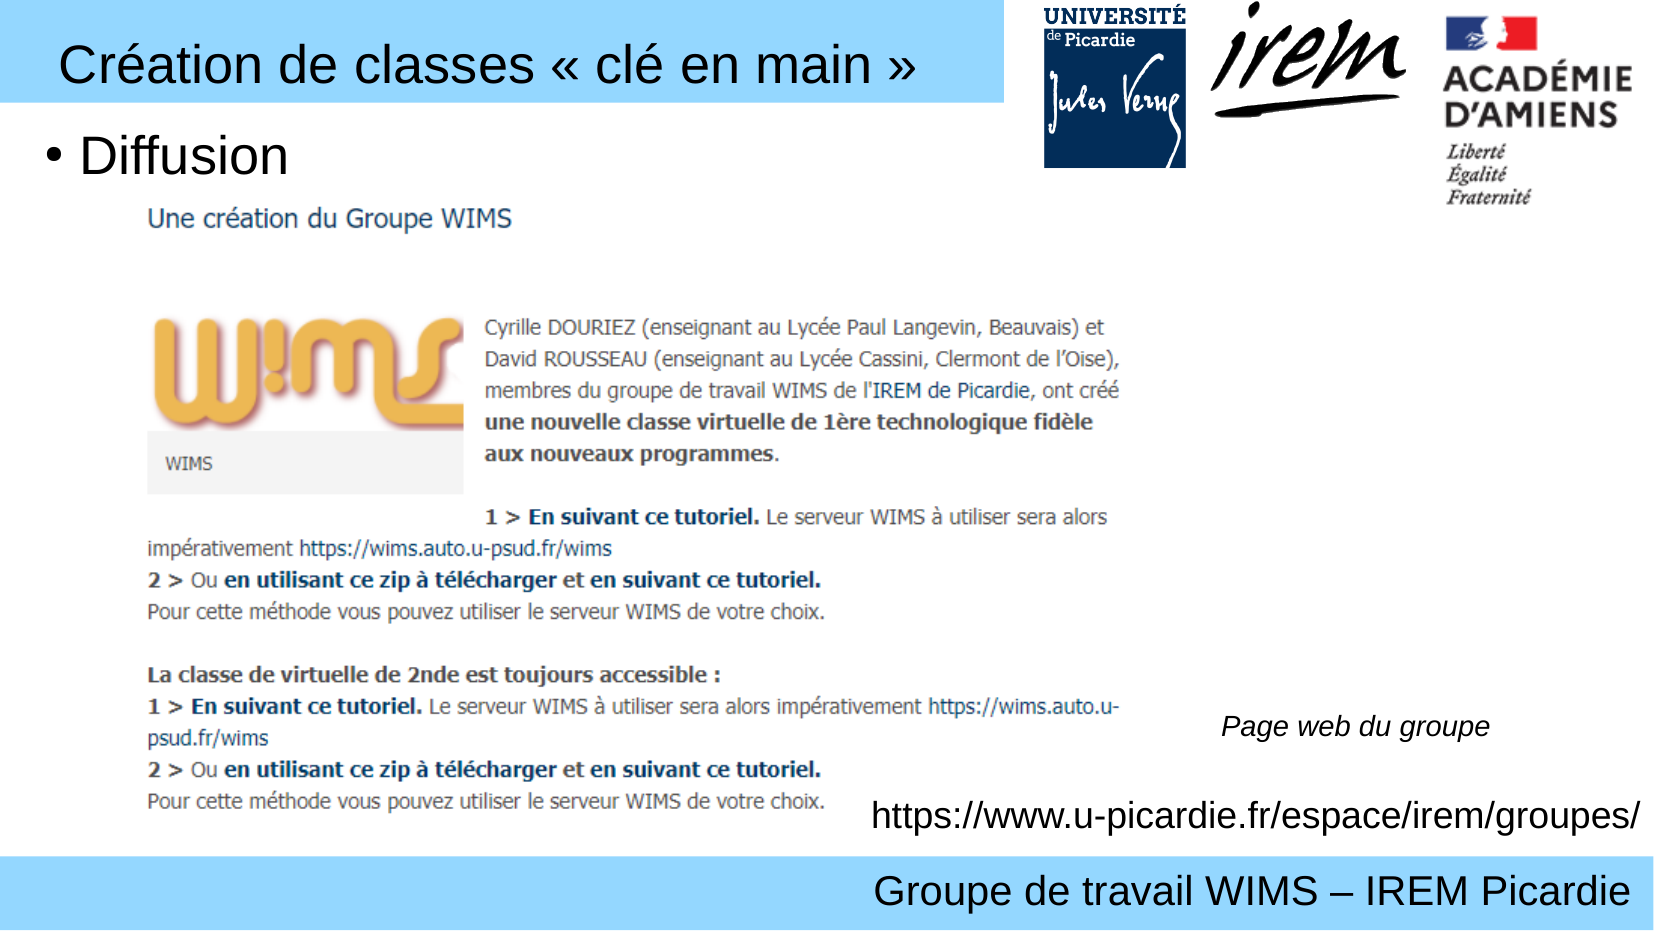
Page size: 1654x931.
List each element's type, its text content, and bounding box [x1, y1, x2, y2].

picture [134, 183, 1152, 827]
picture [1423, 0, 1654, 222]
picture [1210, 0, 1407, 119]
text_box https://www.u-picardie.fr/espace/irem/groupes/ [856, 787, 1654, 886]
text_box Diffusion [29, 118, 1152, 254]
picture [1033, 0, 1195, 178]
list Groupe de travail WIMS – IREM Picardie [0, 856, 1654, 931]
text_box Page web du groupe [1206, 702, 1506, 768]
title Création de classes « clé en main » [0, 0, 1004, 103]
